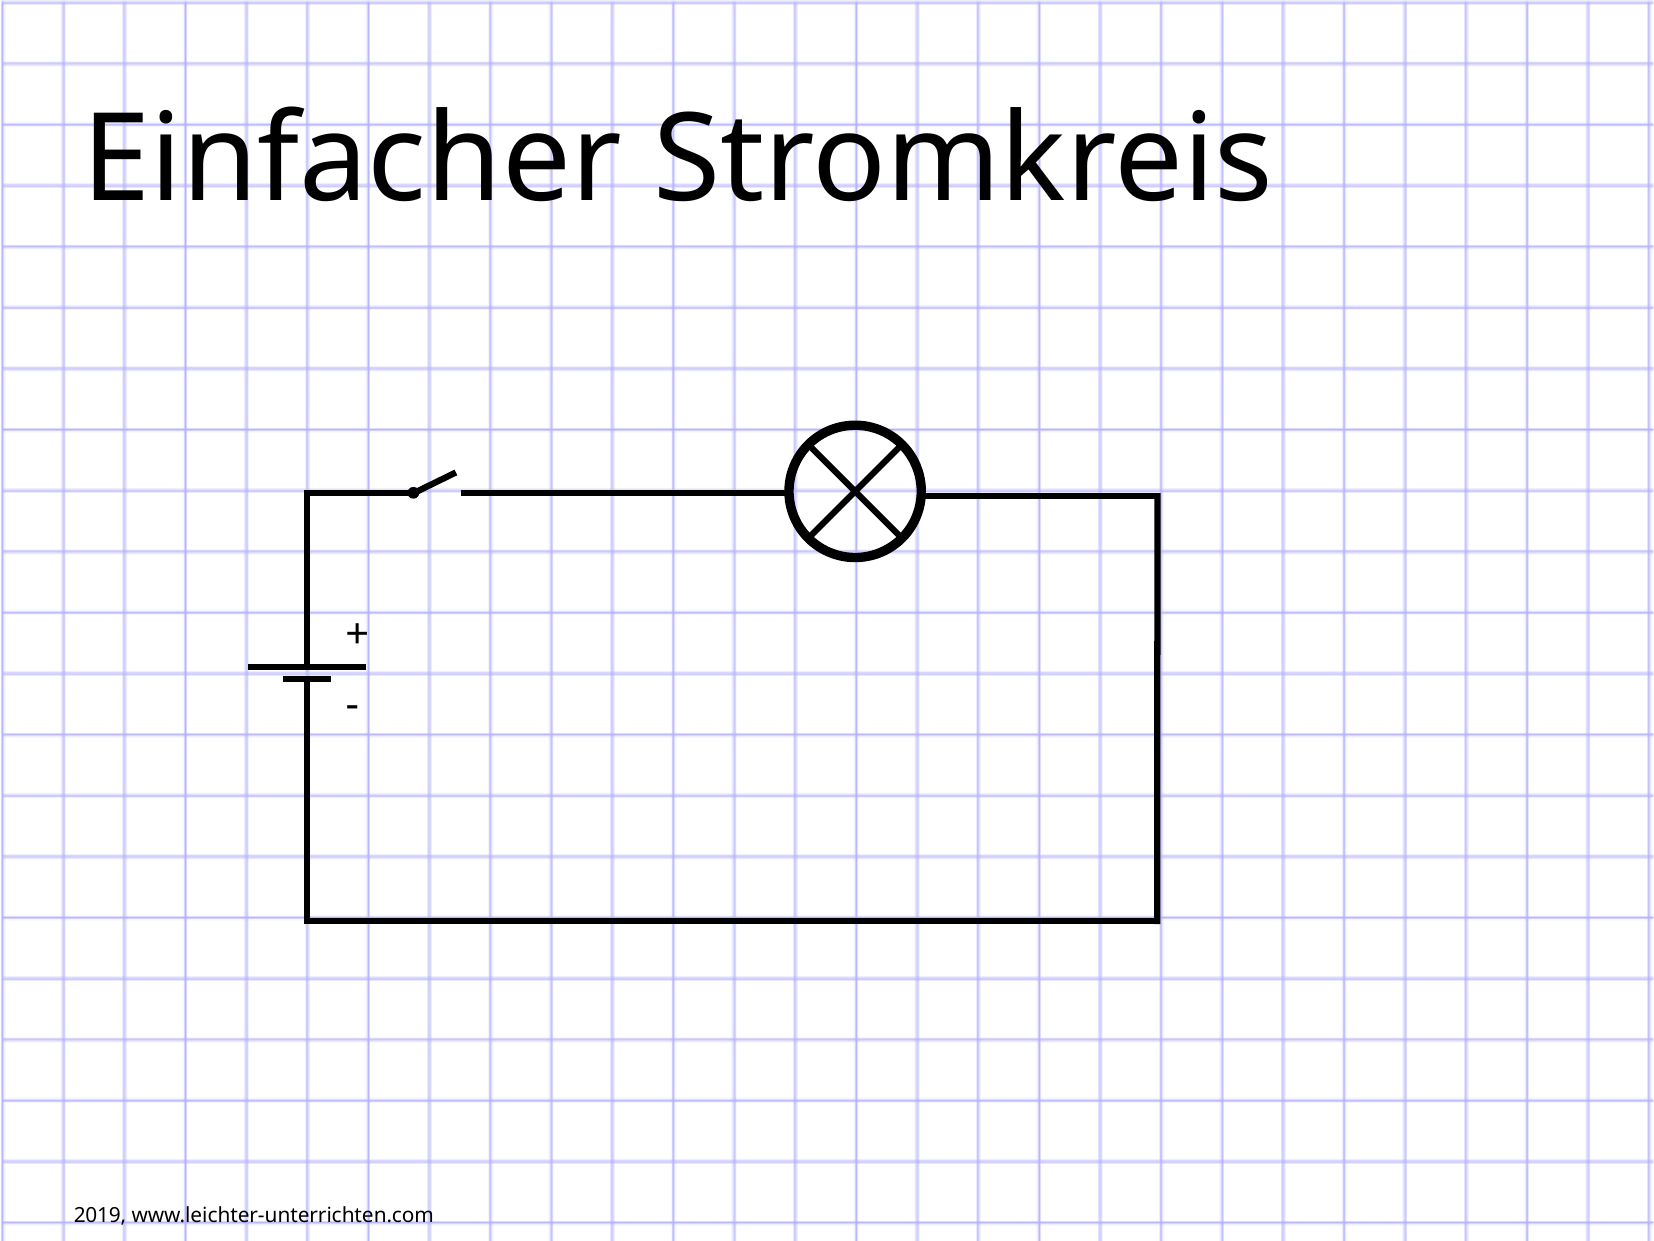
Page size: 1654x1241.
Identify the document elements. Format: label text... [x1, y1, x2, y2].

text_box + [330, 596, 381, 668]
text_box - [330, 666, 378, 739]
picture [0, 0, 1654, 1241]
title Einfacher Stromkreis [82, 49, 1571, 257]
text_box [407, 486, 420, 499]
